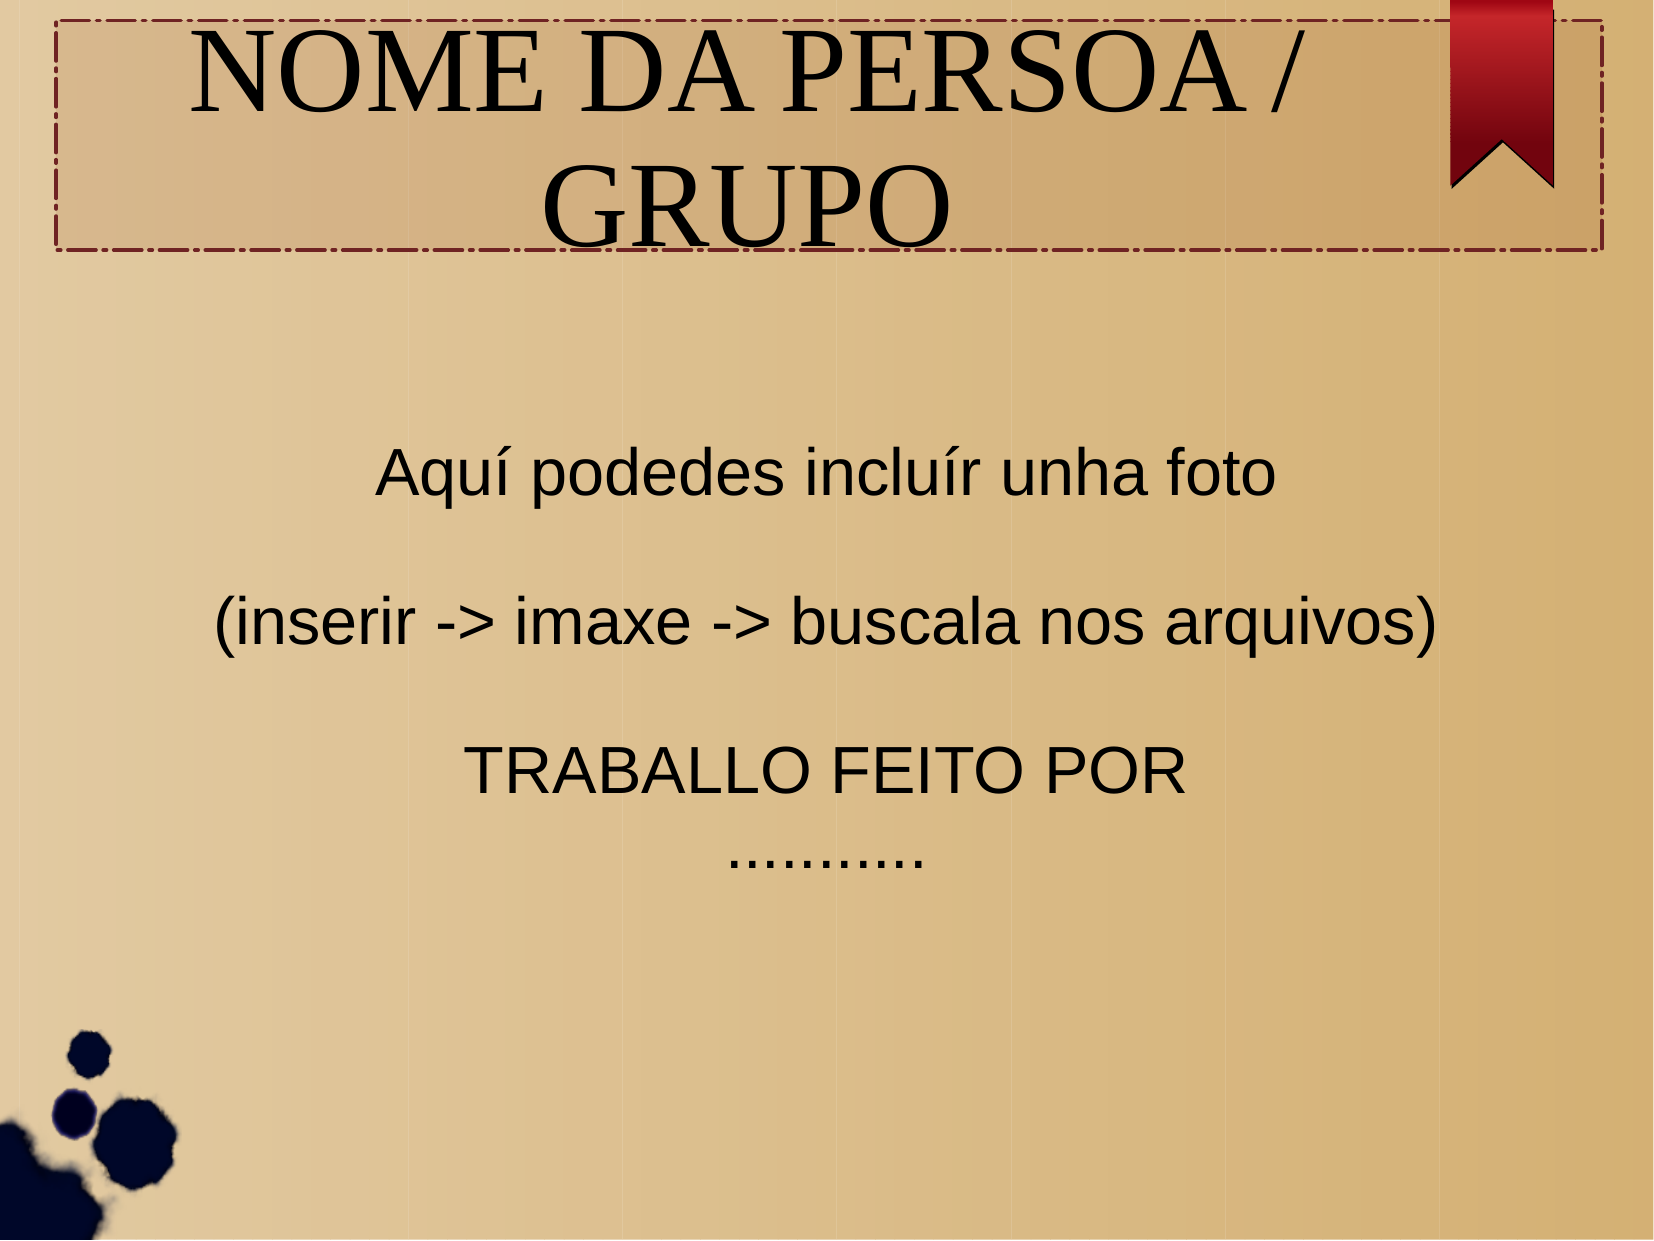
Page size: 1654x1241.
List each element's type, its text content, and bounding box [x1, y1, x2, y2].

subtitle Aquí podedes incluír unha foto (inserir -> imaxe -> buscala nos arquivos) TRABALLO FEITO POR ........... [82, 299, 1571, 1019]
title NOME DA PERSOA / GRUPO [82, 2, 1412, 274]
